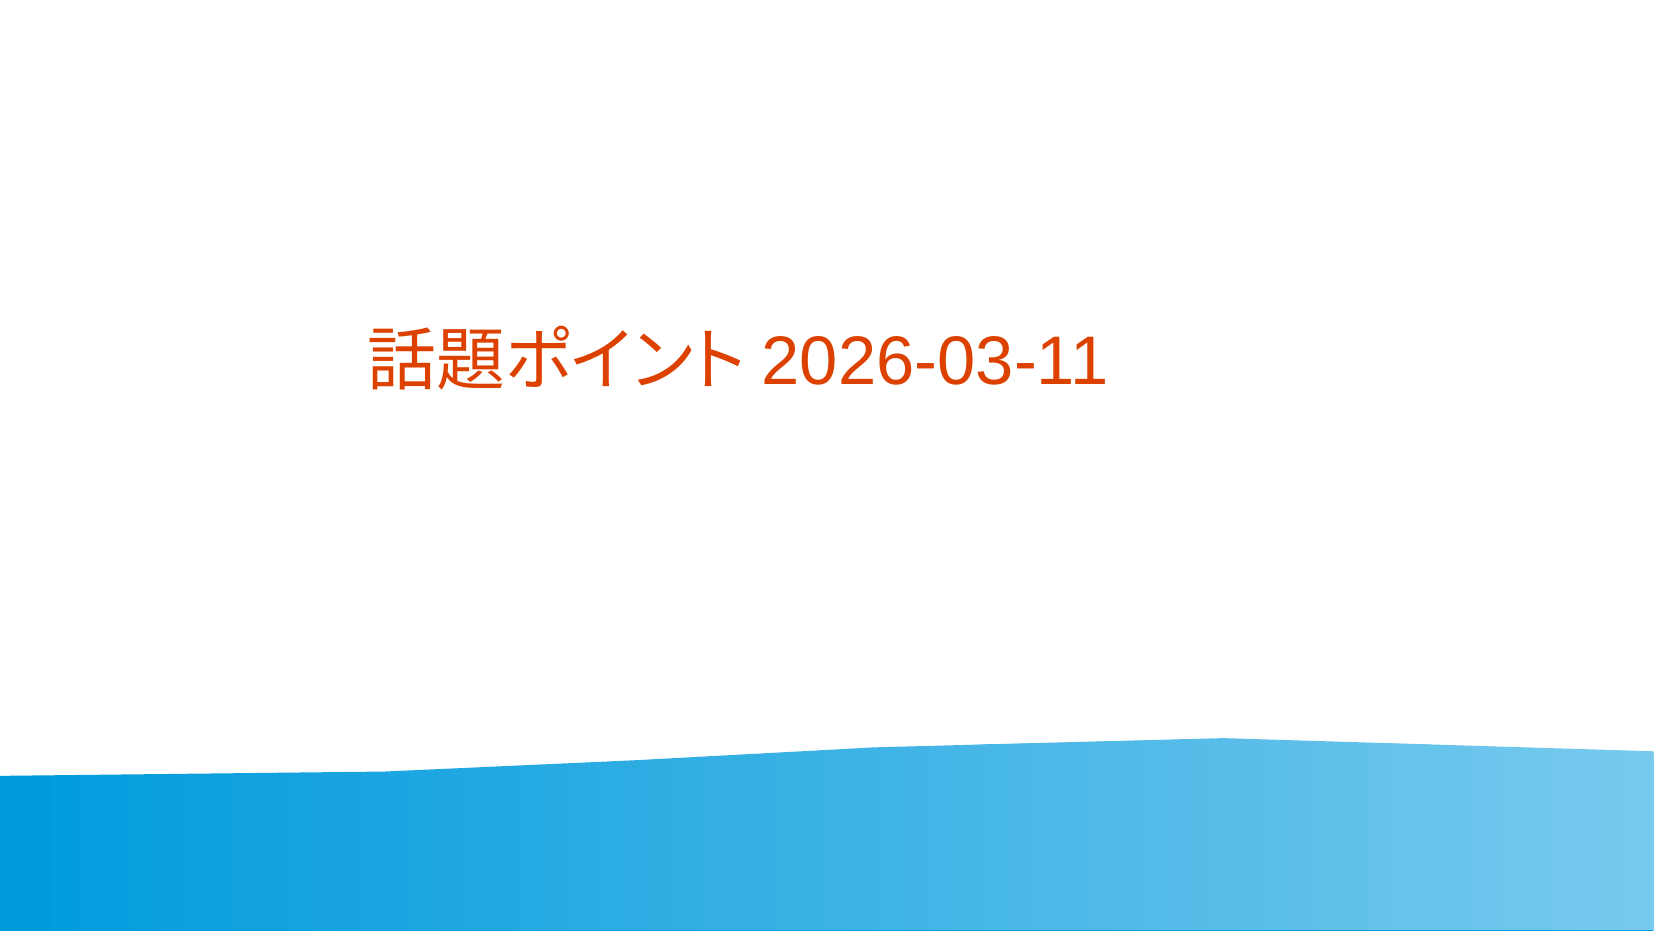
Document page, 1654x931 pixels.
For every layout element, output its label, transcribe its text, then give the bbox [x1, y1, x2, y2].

title 話題ポイント 2026-03-11 [0, 265, 1477, 443]
